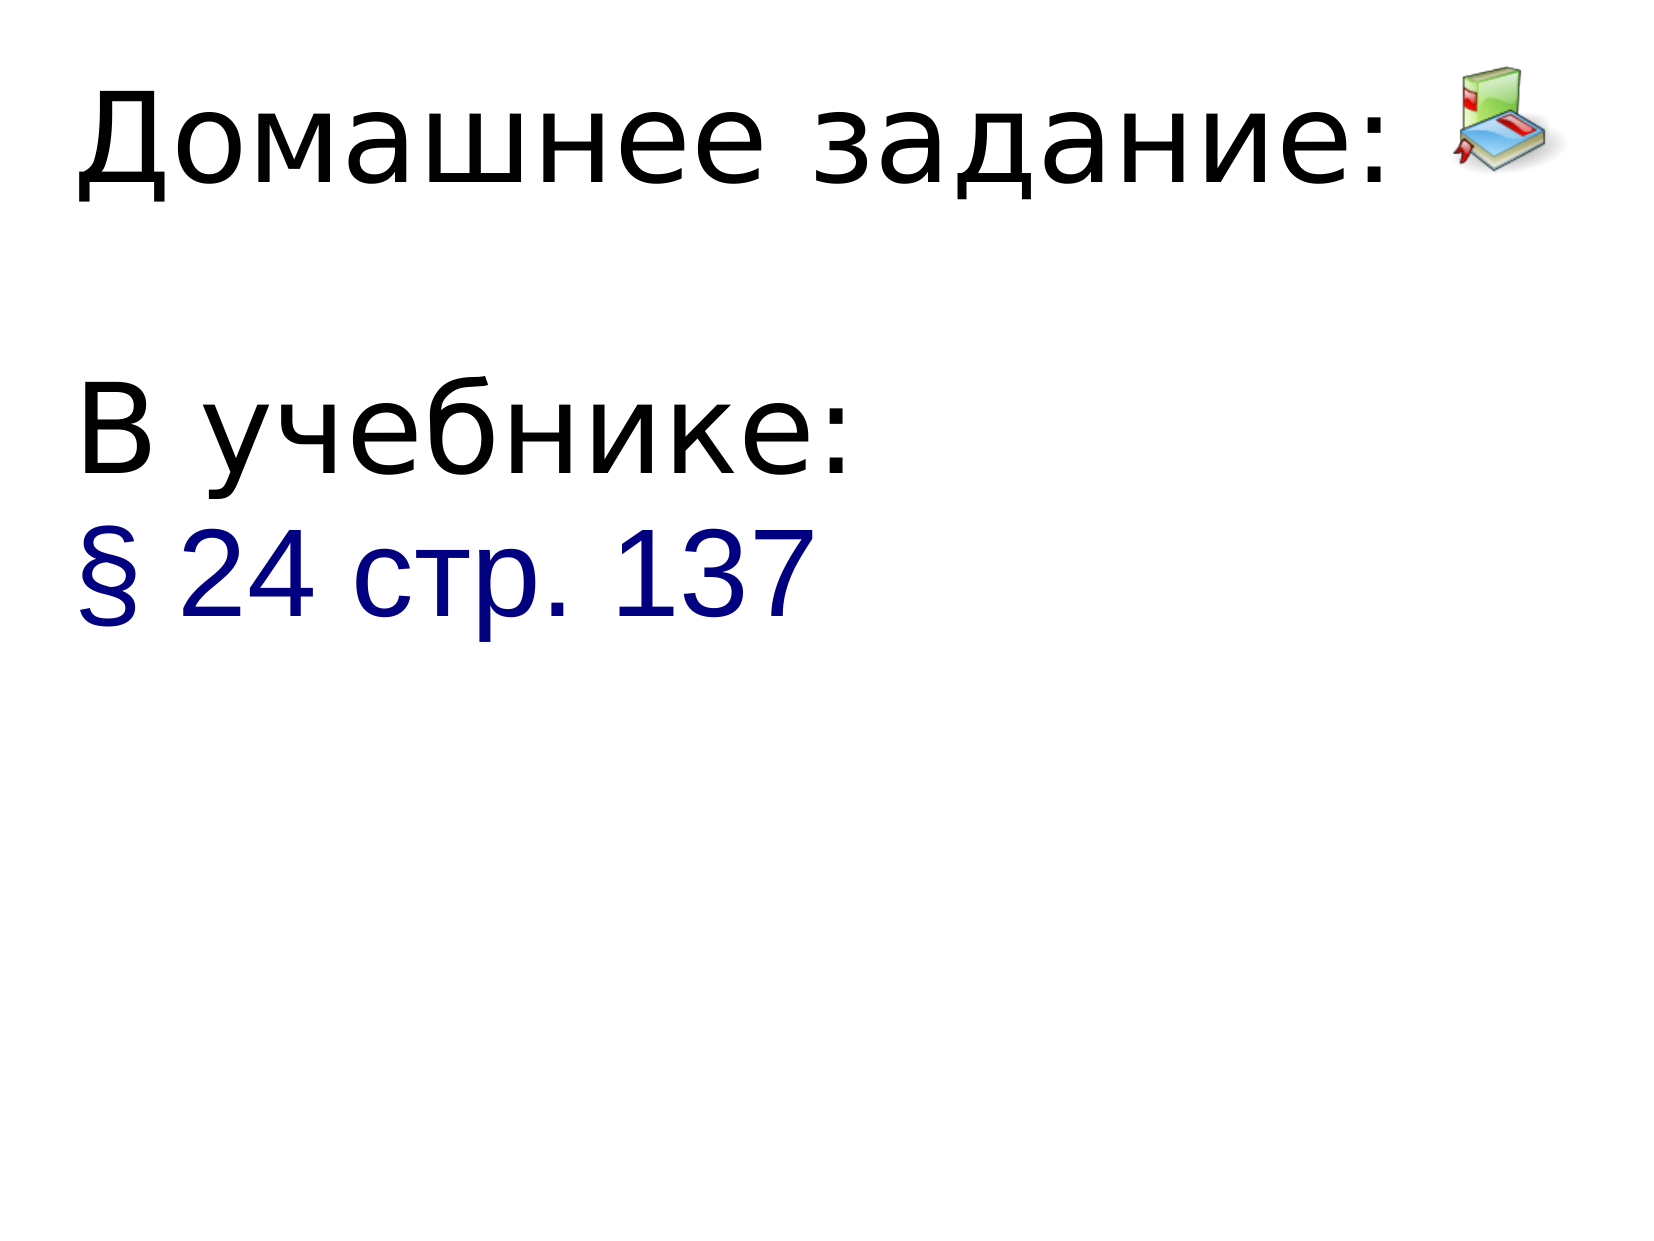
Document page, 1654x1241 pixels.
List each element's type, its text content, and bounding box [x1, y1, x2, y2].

text_box Домашнее задание: В учебнике: § 24 стр. 137 [59, 59, 1595, 845]
picture [1446, 58, 1572, 185]
